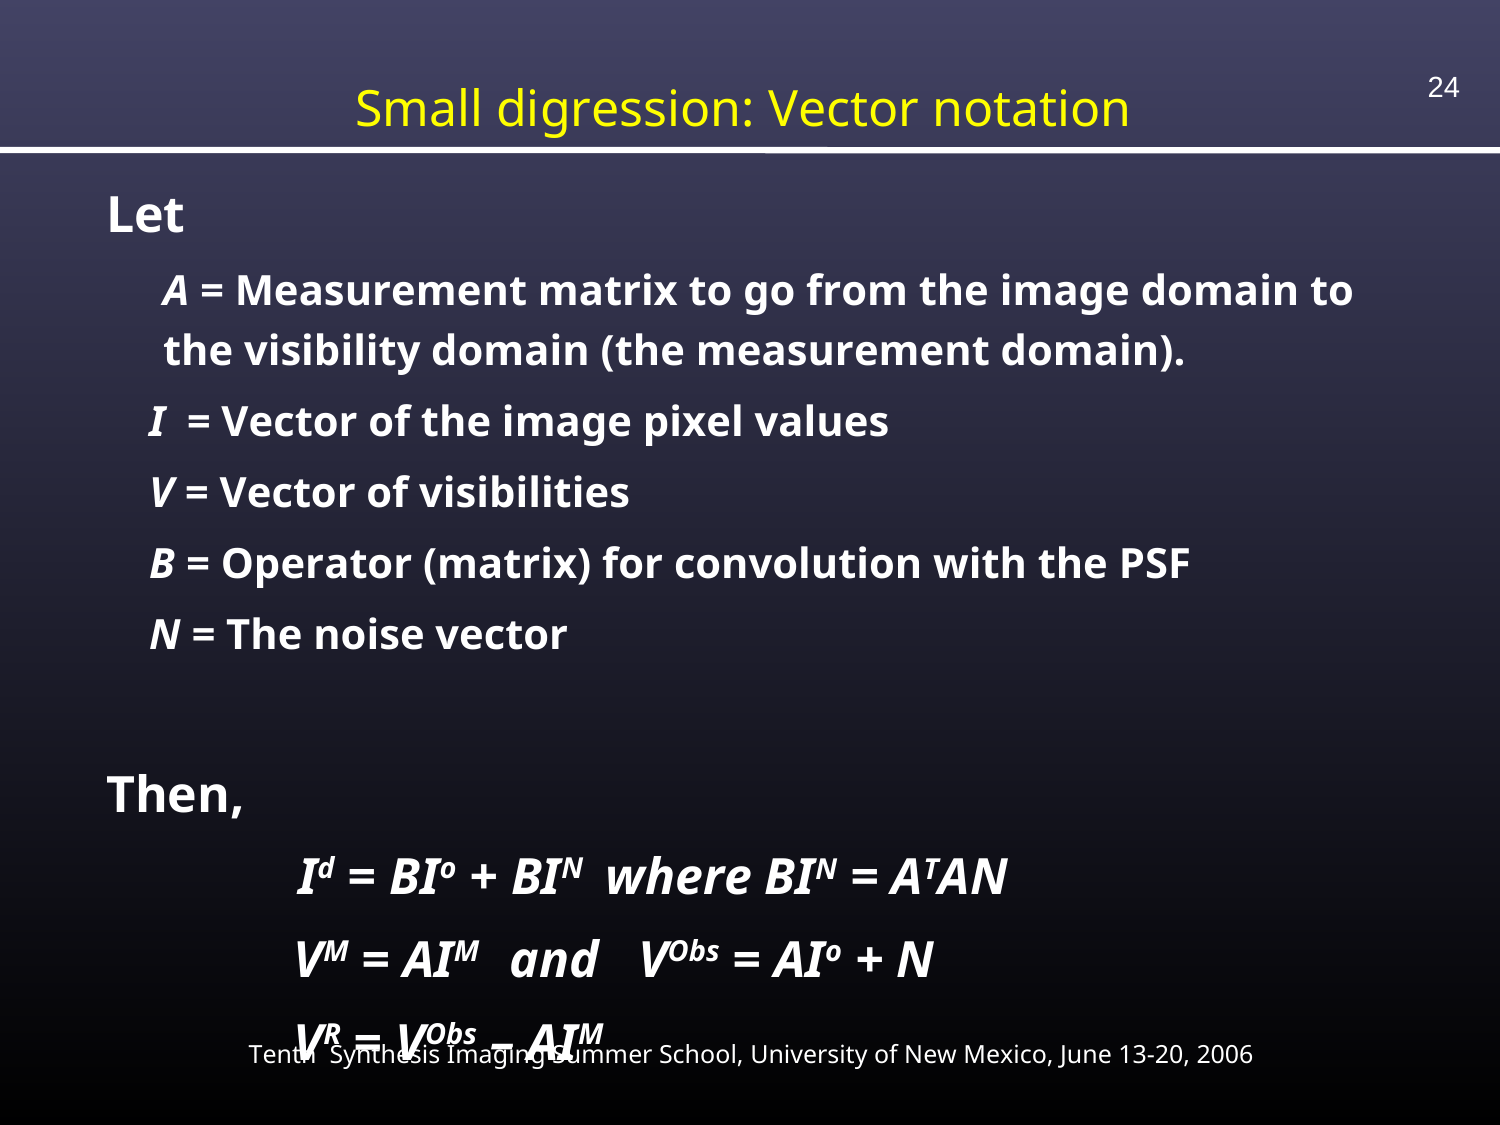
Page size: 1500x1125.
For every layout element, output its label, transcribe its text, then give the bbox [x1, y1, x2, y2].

title Small digression: Vector notation [112, 62, 1375, 151]
subtitle Let A = Measurement matrix to go from the image domain to the visibility domain (the measurement domain). I = Vector of the image pixel values V = Vector of visibilities B = Operator (matrix) for convolution with the PSF N = The noise vector Then, Id = BIo + BIN where BIN = ATAN VM = AIM and VObs = AIo + N VR = VObs – AIM [106, 178, 1422, 1104]
